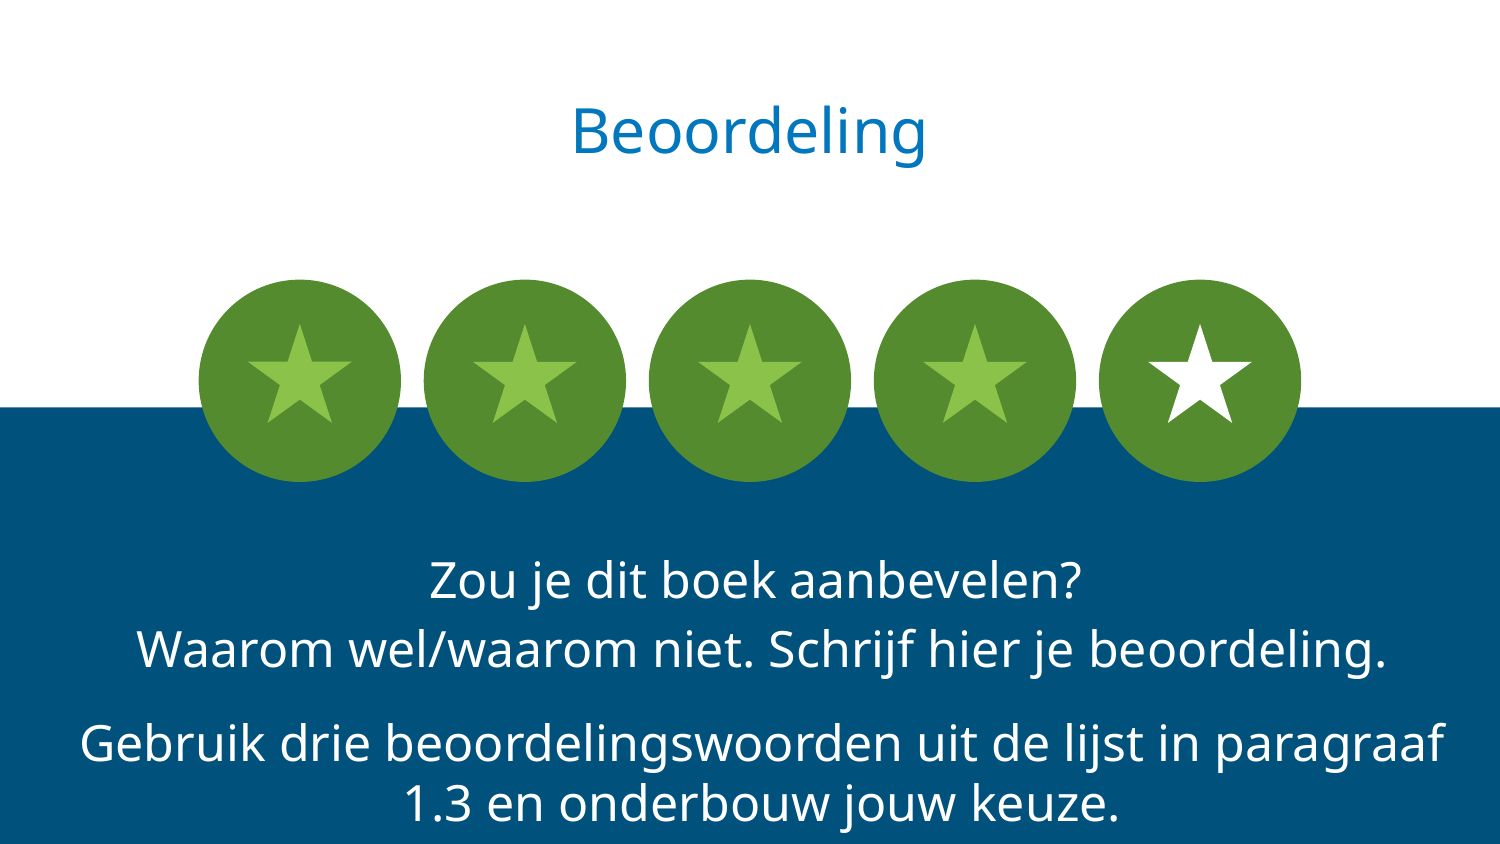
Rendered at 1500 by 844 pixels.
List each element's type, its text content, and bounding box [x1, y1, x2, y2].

list Zou je dit boek aanbevelen? Waarom wel/waarom niet. Schrijf hier je beoordeling. Gebruik drie beoordelingswoorden uit de lijst in paragraaf 1.3 en onderbouw jouw keuze. [51, 524, 1474, 835]
text_box [0, 0, 1500, 482]
title Beoordeling [51, 61, 1449, 182]
